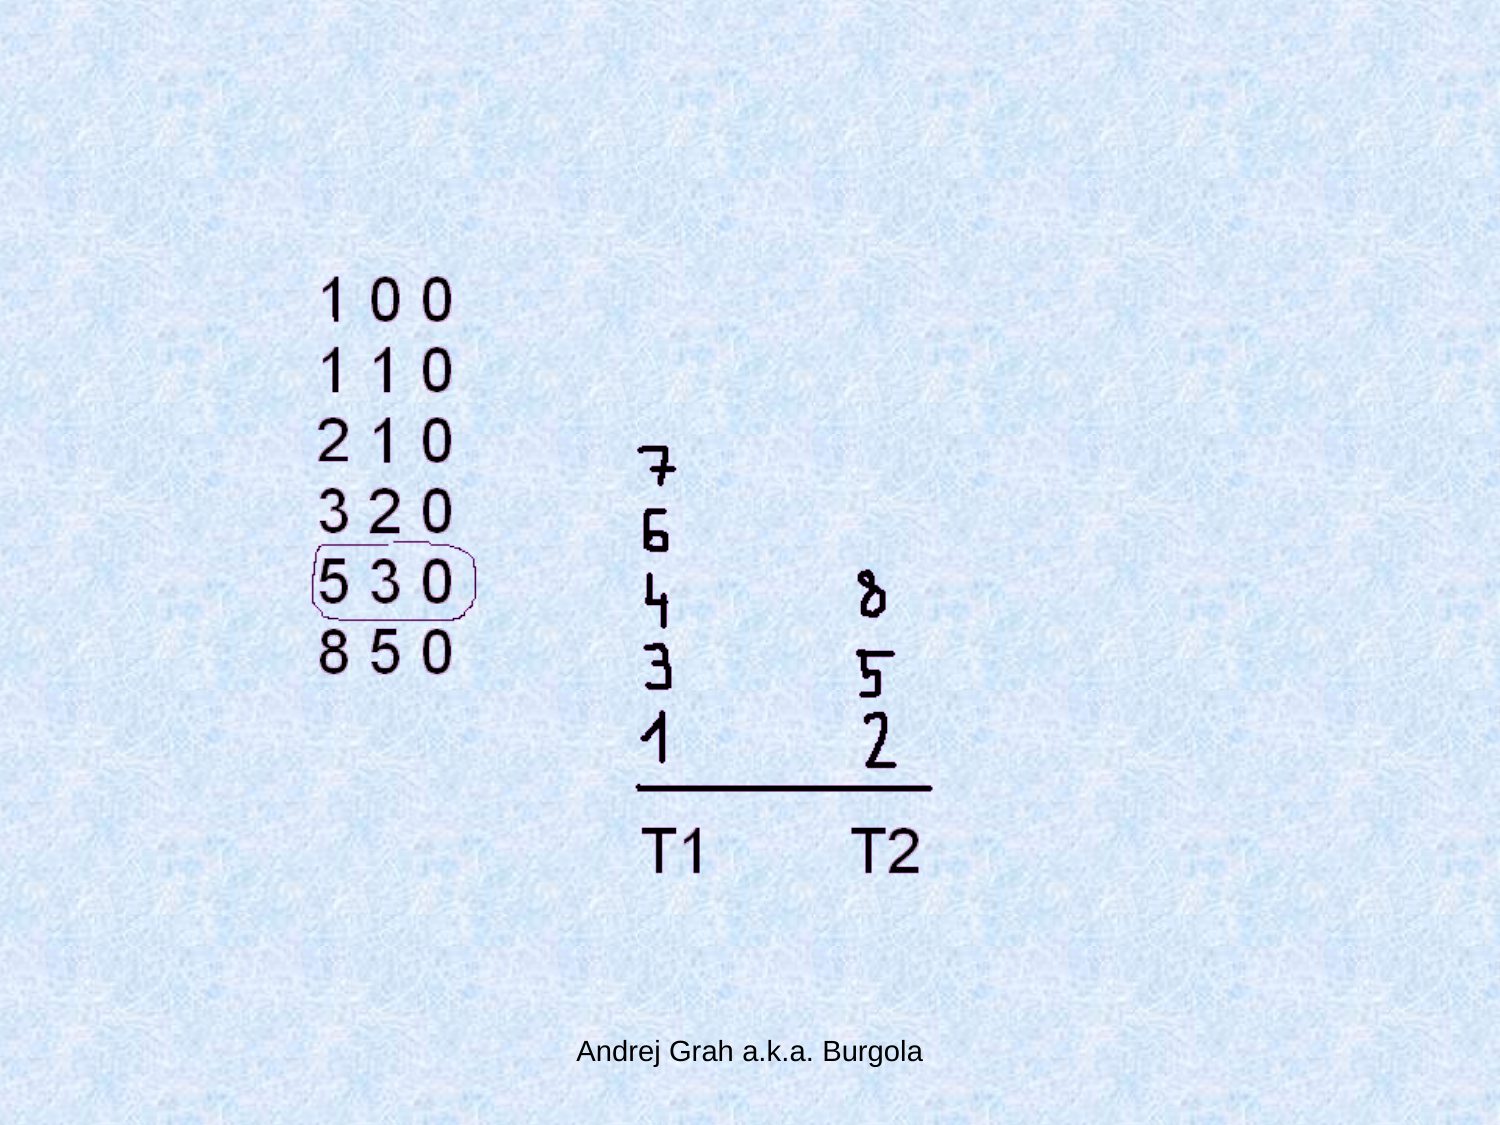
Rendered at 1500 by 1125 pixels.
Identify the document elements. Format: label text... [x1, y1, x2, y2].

text_box Andrej Grah a.k.a. Burgola [512, 1024, 988, 1103]
picture [0, 0, 1500, 1125]
